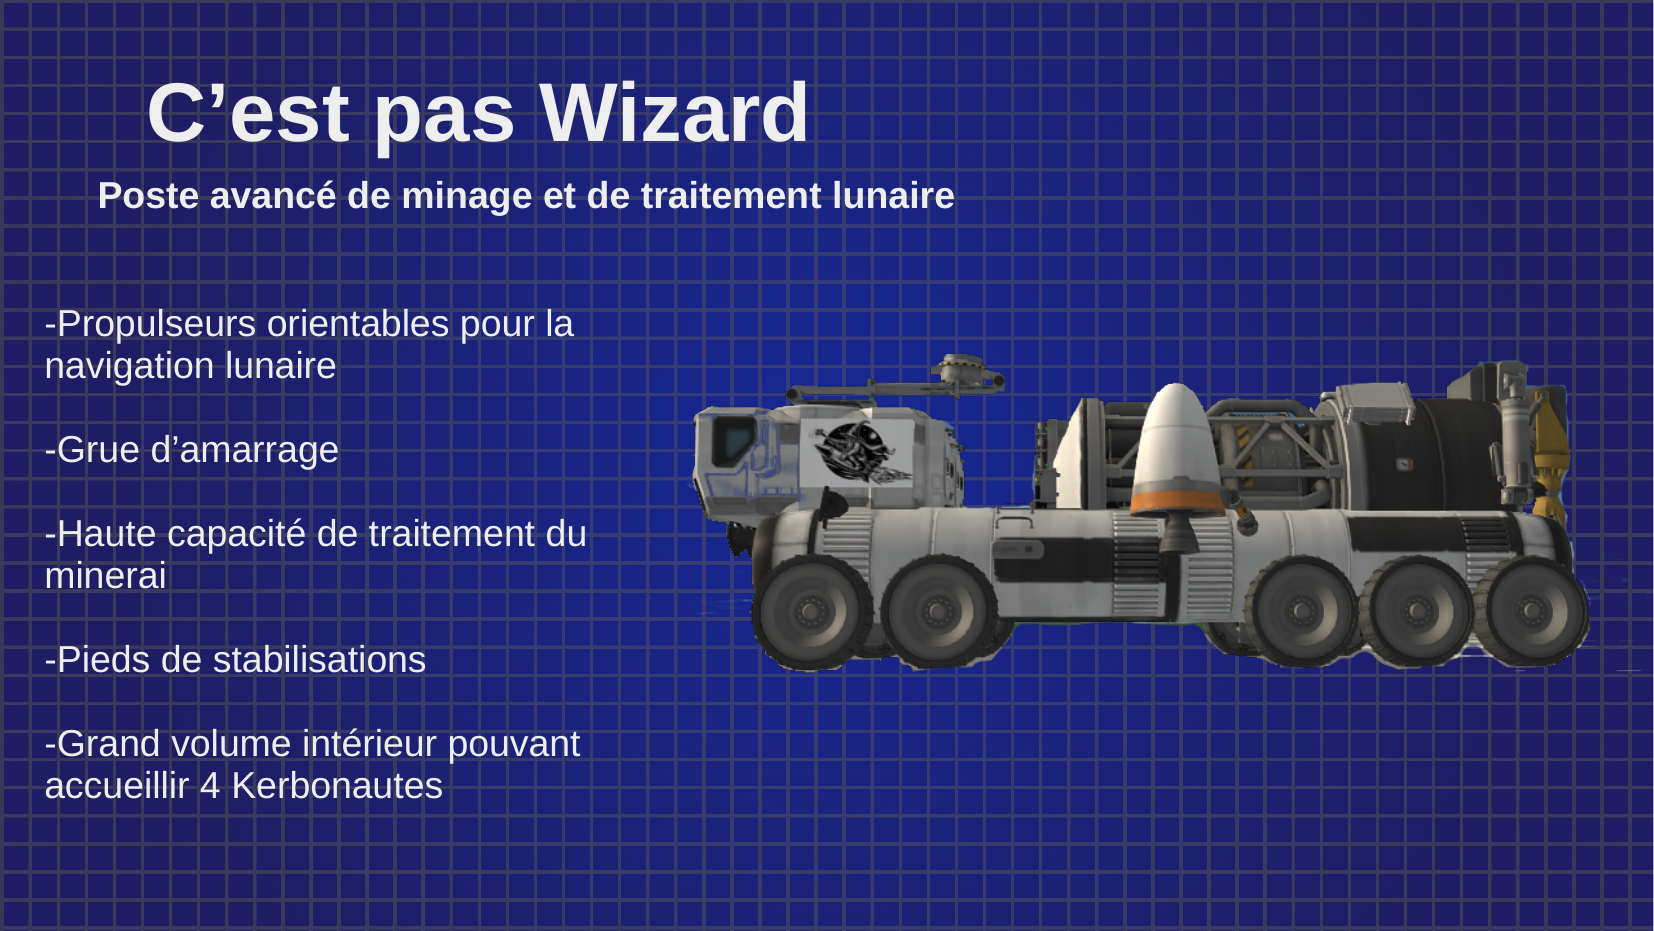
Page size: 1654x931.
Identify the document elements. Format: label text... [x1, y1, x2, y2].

text_box C’est pas Wizard [131, 59, 827, 166]
text_box -Propulseurs orientables pour la navigation lunaire -Grue d’amarrage -Haute capacité de traitement du minerai -Pieds de stabilisations -Grand volume intérieur pouvant accueillir 4 Kerbonautes [29, 295, 680, 931]
text_box Poste avancé de minage et de traitement lunaire [82, 166, 971, 264]
picture [0, 0, 1654, 931]
